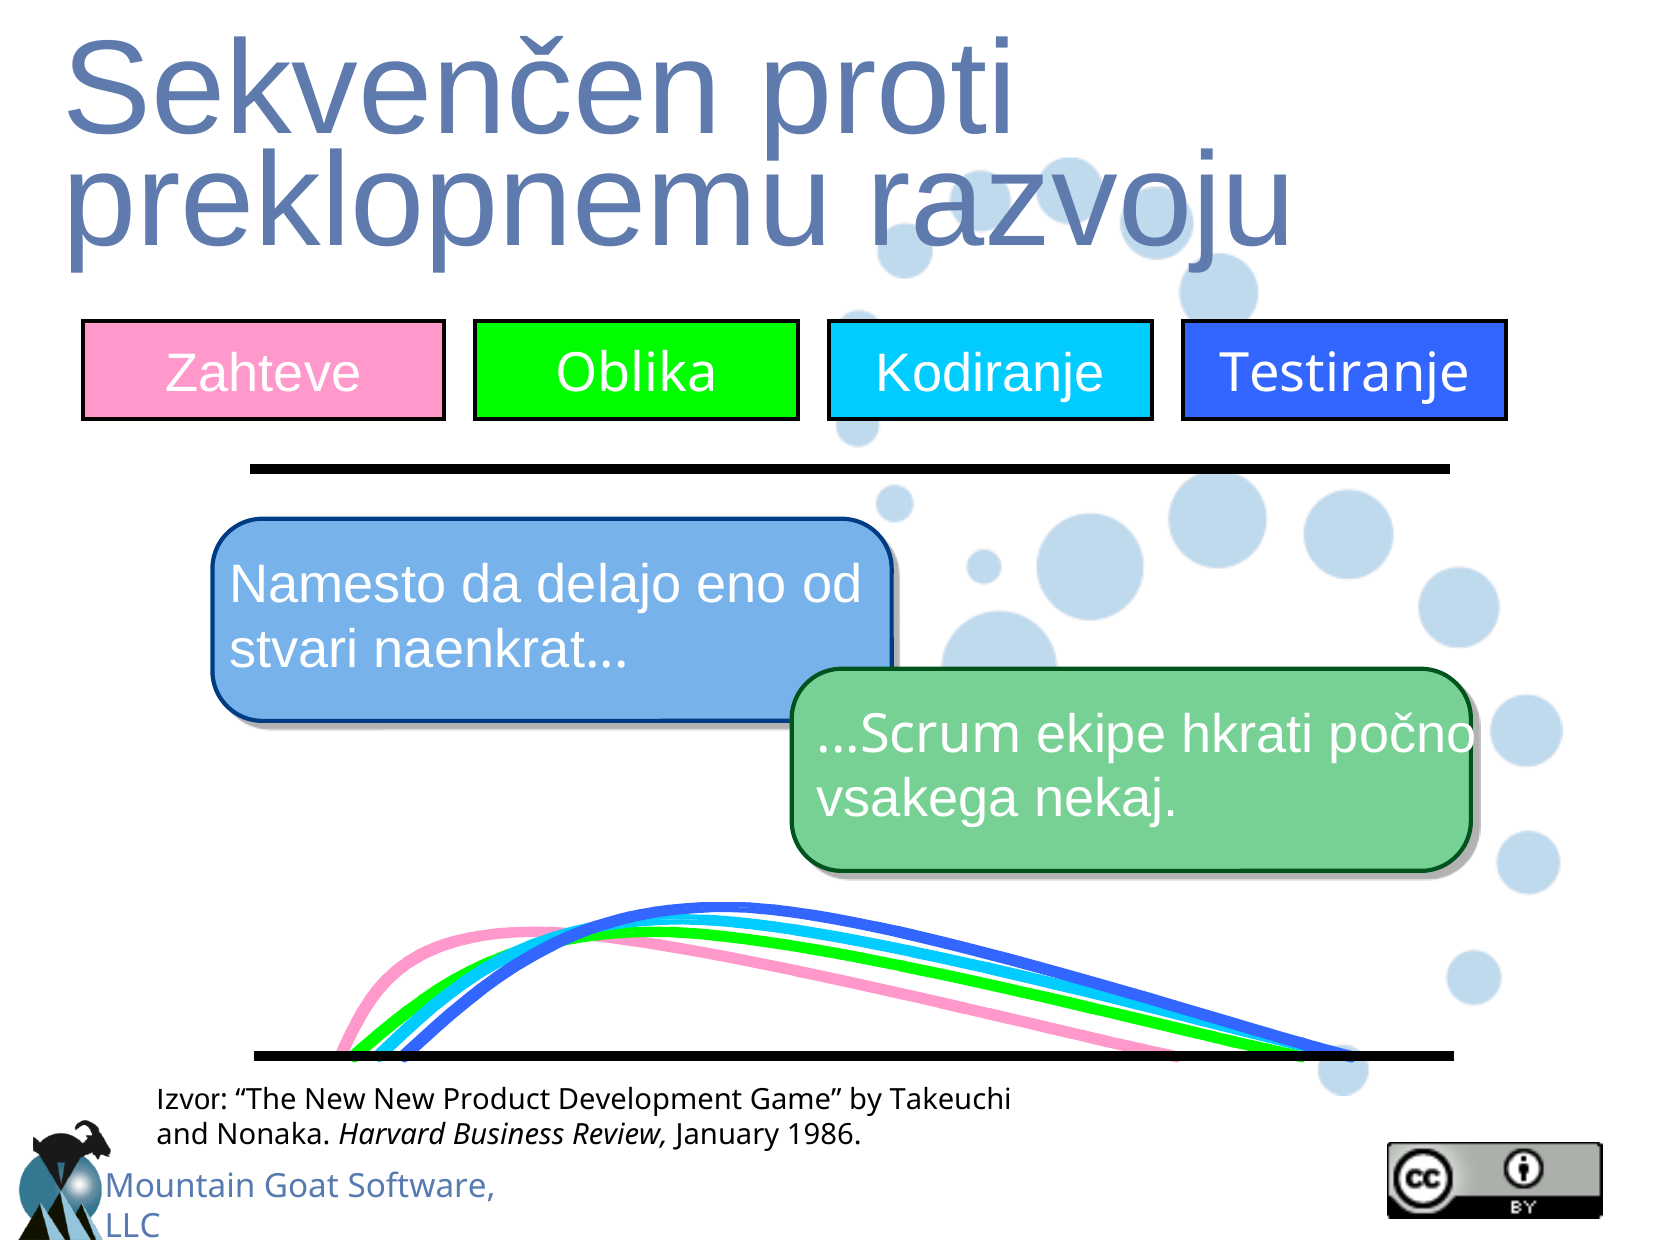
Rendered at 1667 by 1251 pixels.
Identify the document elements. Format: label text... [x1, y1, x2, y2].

picture [18, 1120, 111, 1240]
text_box Zahteve [83, 320, 444, 419]
text_box ...Scrum ekipe hkrati počno vsakega nekaj. [808, 689, 1513, 913]
text_box [921, 668, 1462, 689]
text_box Testiranje [1183, 320, 1507, 419]
picture [1387, 1142, 1603, 1219]
text_box Namesto da delajo eno od stvari naenkrat... [220, 539, 921, 703]
text_box Kodiranje [829, 320, 1153, 419]
text_box [212, 542, 220, 698]
picture [335, 301, 1563, 1096]
text_box Oblika [474, 320, 798, 419]
text_box [222, 518, 882, 539]
title Sekvenčen proti preklopnemu razvoju [56, 37, 1609, 301]
text_box [224, 703, 808, 858]
text_box Izvor: “The New New Product Development Game” by Takeuchi and Nonaka. Harvard Business Review, January 1986. [156, 1074, 1034, 1157]
